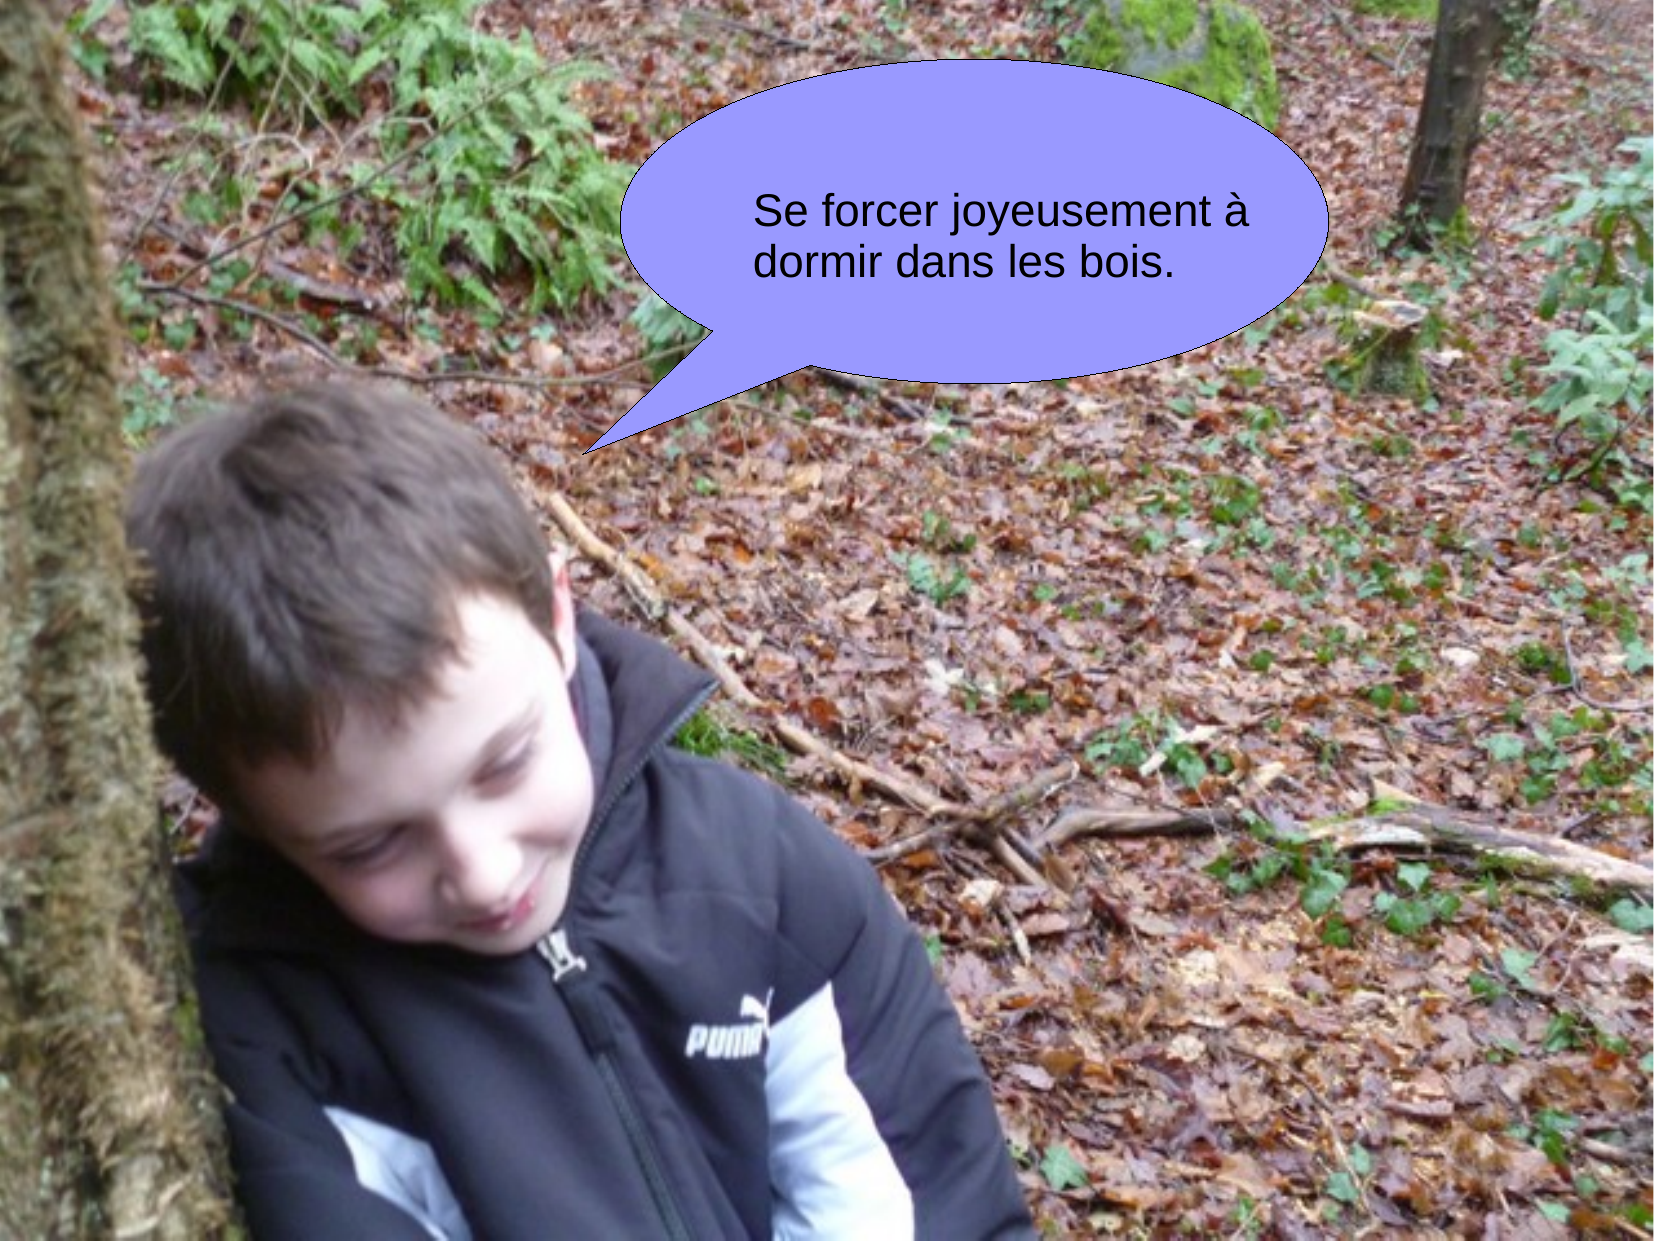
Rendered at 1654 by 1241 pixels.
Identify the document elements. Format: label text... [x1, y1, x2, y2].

text_box [582, 59, 1329, 455]
text_box Se forcer joyeusement à dormir dans les bois. [738, 177, 1278, 295]
picture [0, 0, 1654, 1241]
